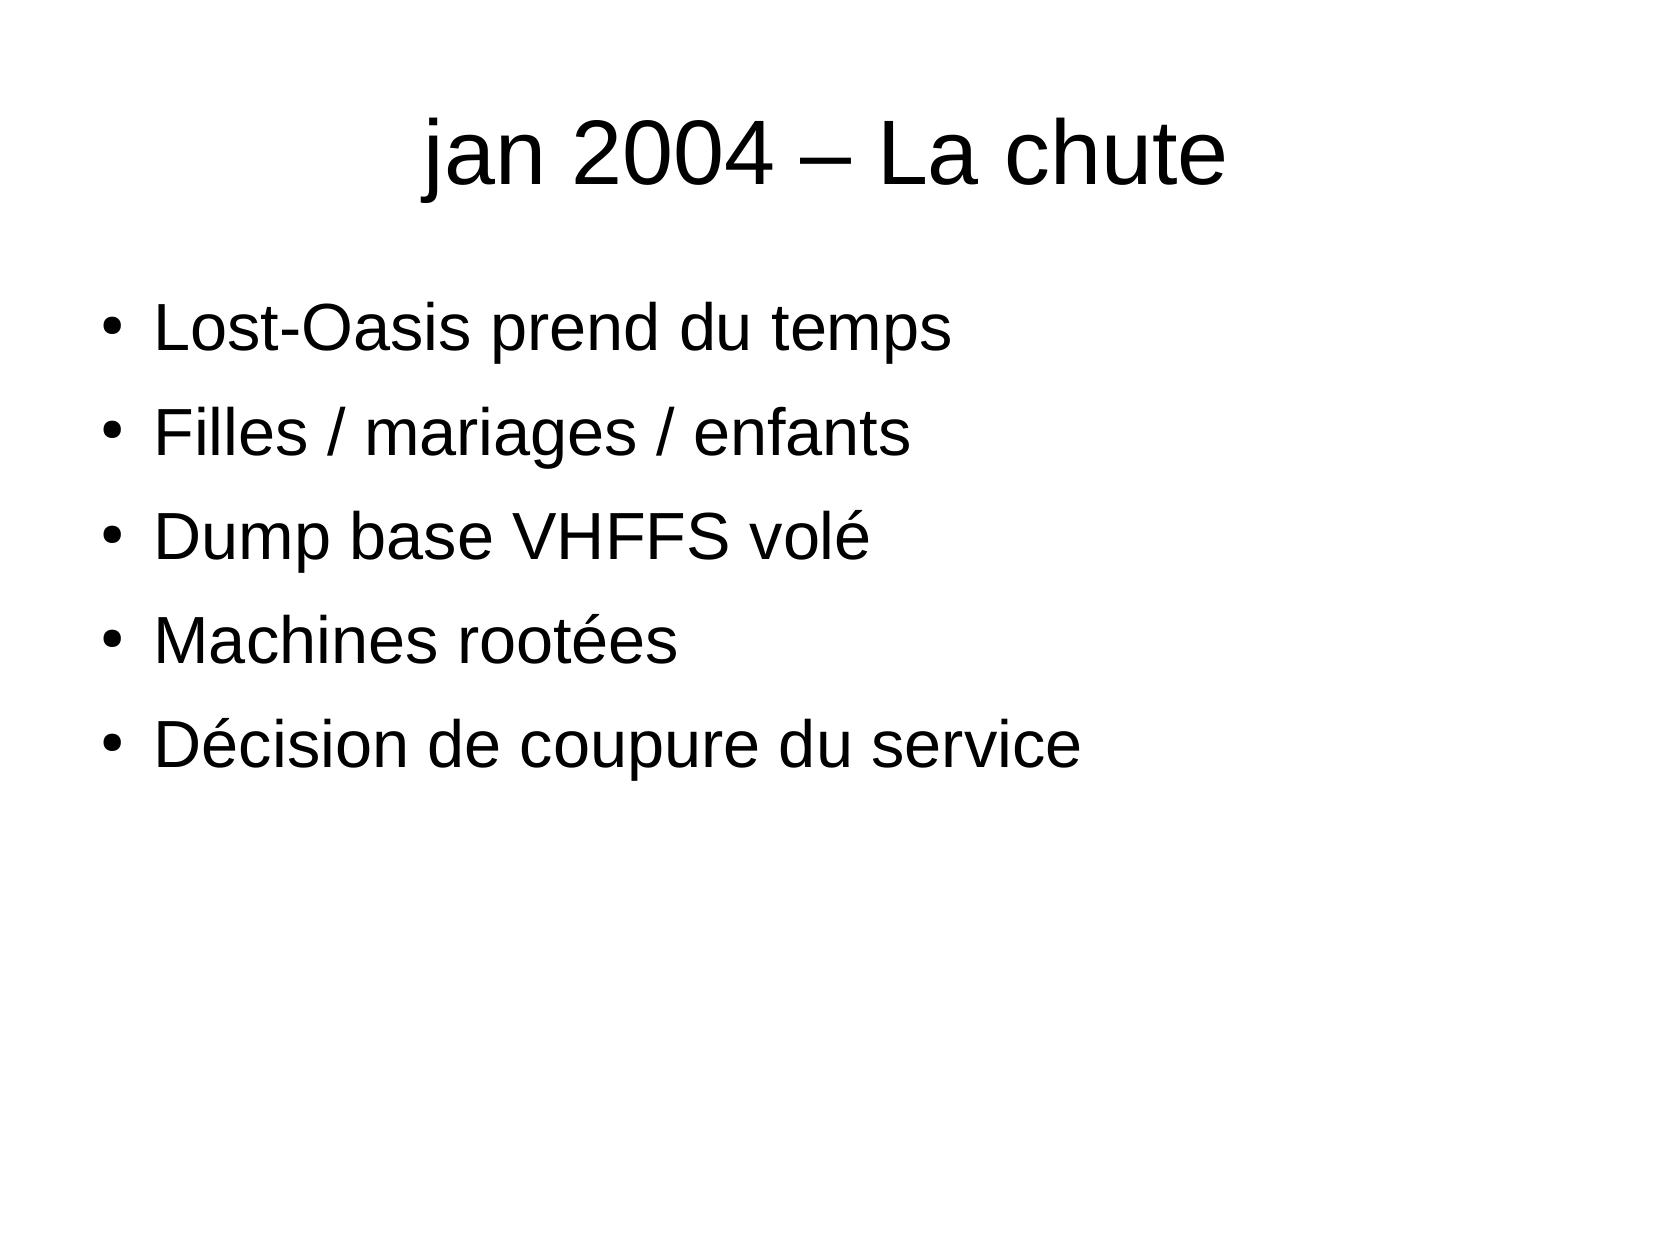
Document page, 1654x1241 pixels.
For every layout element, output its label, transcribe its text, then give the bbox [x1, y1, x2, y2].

list Lost-Oasis prend du temps Filles / mariages / enfants Dump base VHFFS volé Machines rootées Décision de coupure du service [82, 290, 1571, 1109]
title jan 2004 – La chute [82, 56, 1571, 250]
